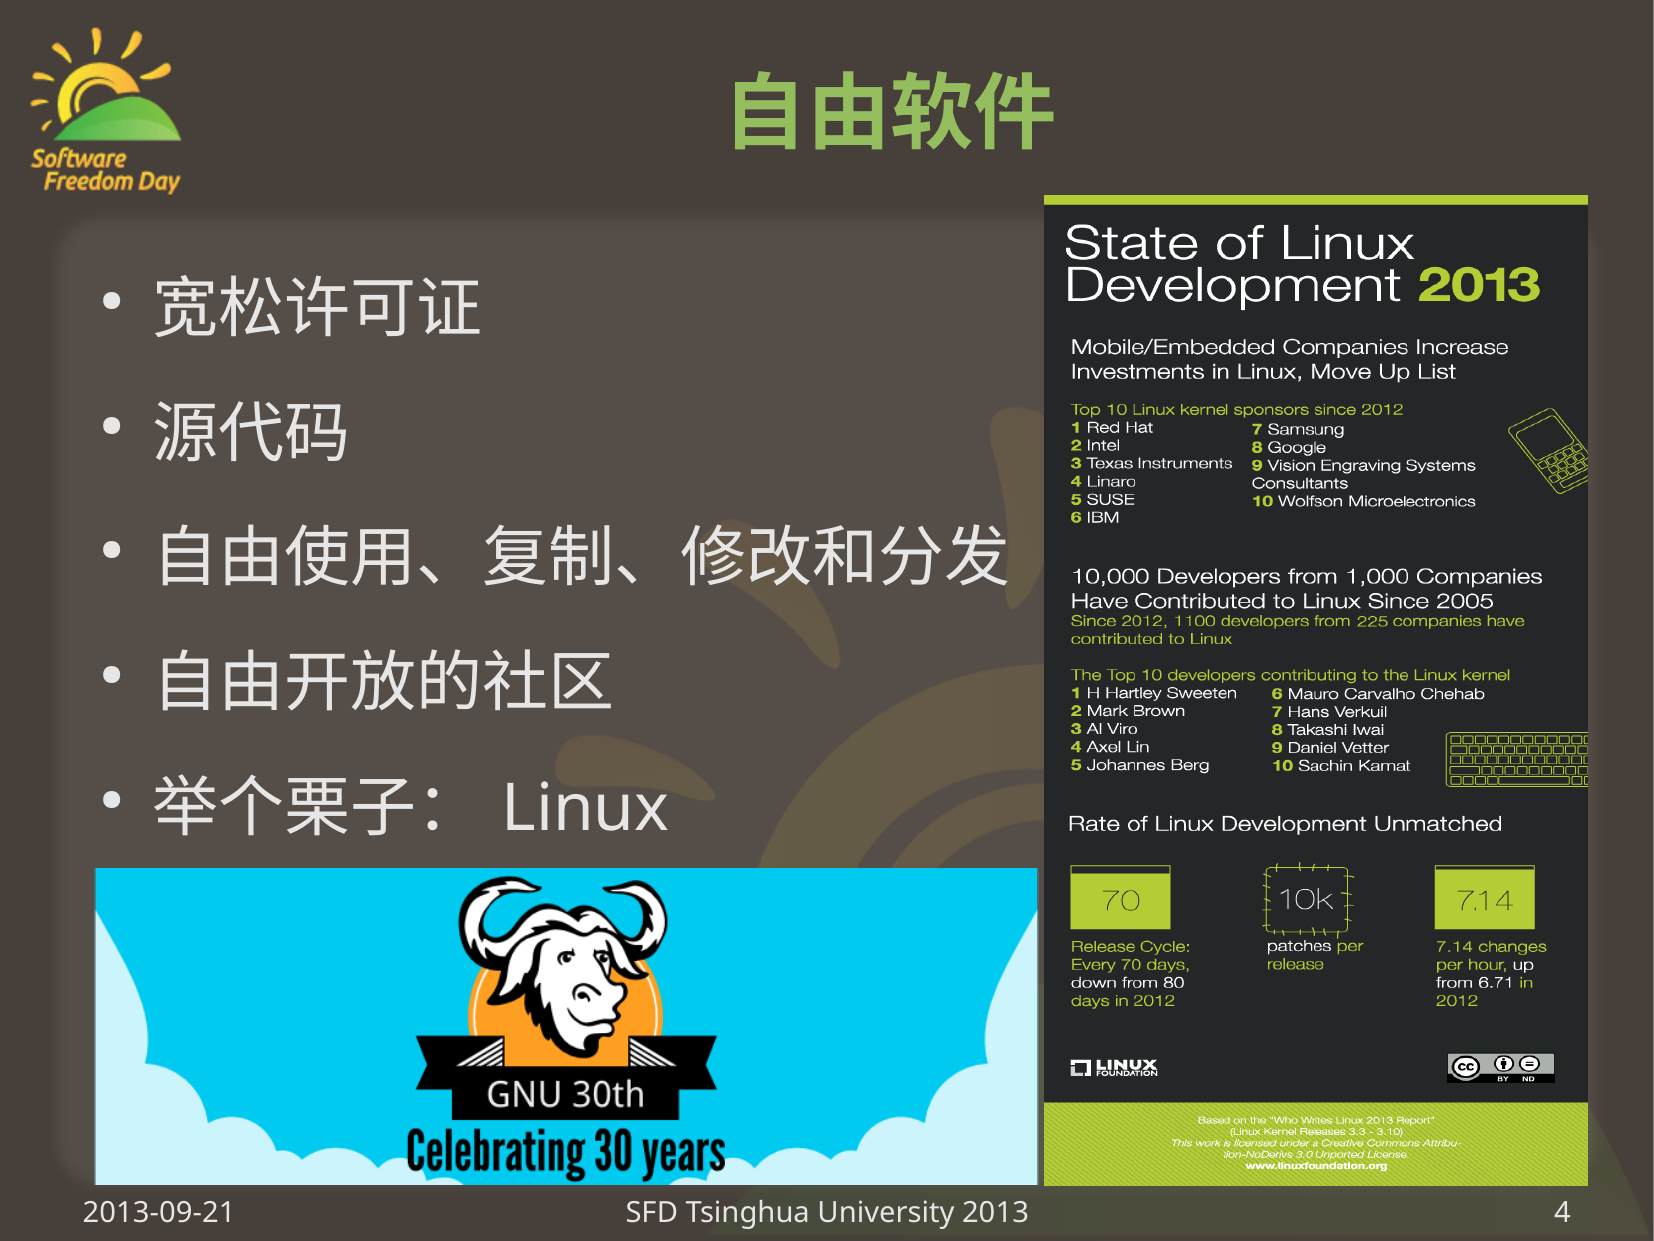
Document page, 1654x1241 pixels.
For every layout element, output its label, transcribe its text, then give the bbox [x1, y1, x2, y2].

title 自由软件 [210, 9, 1571, 205]
list 宽松许可证 源代码 自由使用、复制、修改和分发 自由开放的社区 举个栗子：Linux 再来一个：GNU [82, 255, 1044, 868]
picture [0, 0, 1654, 1241]
